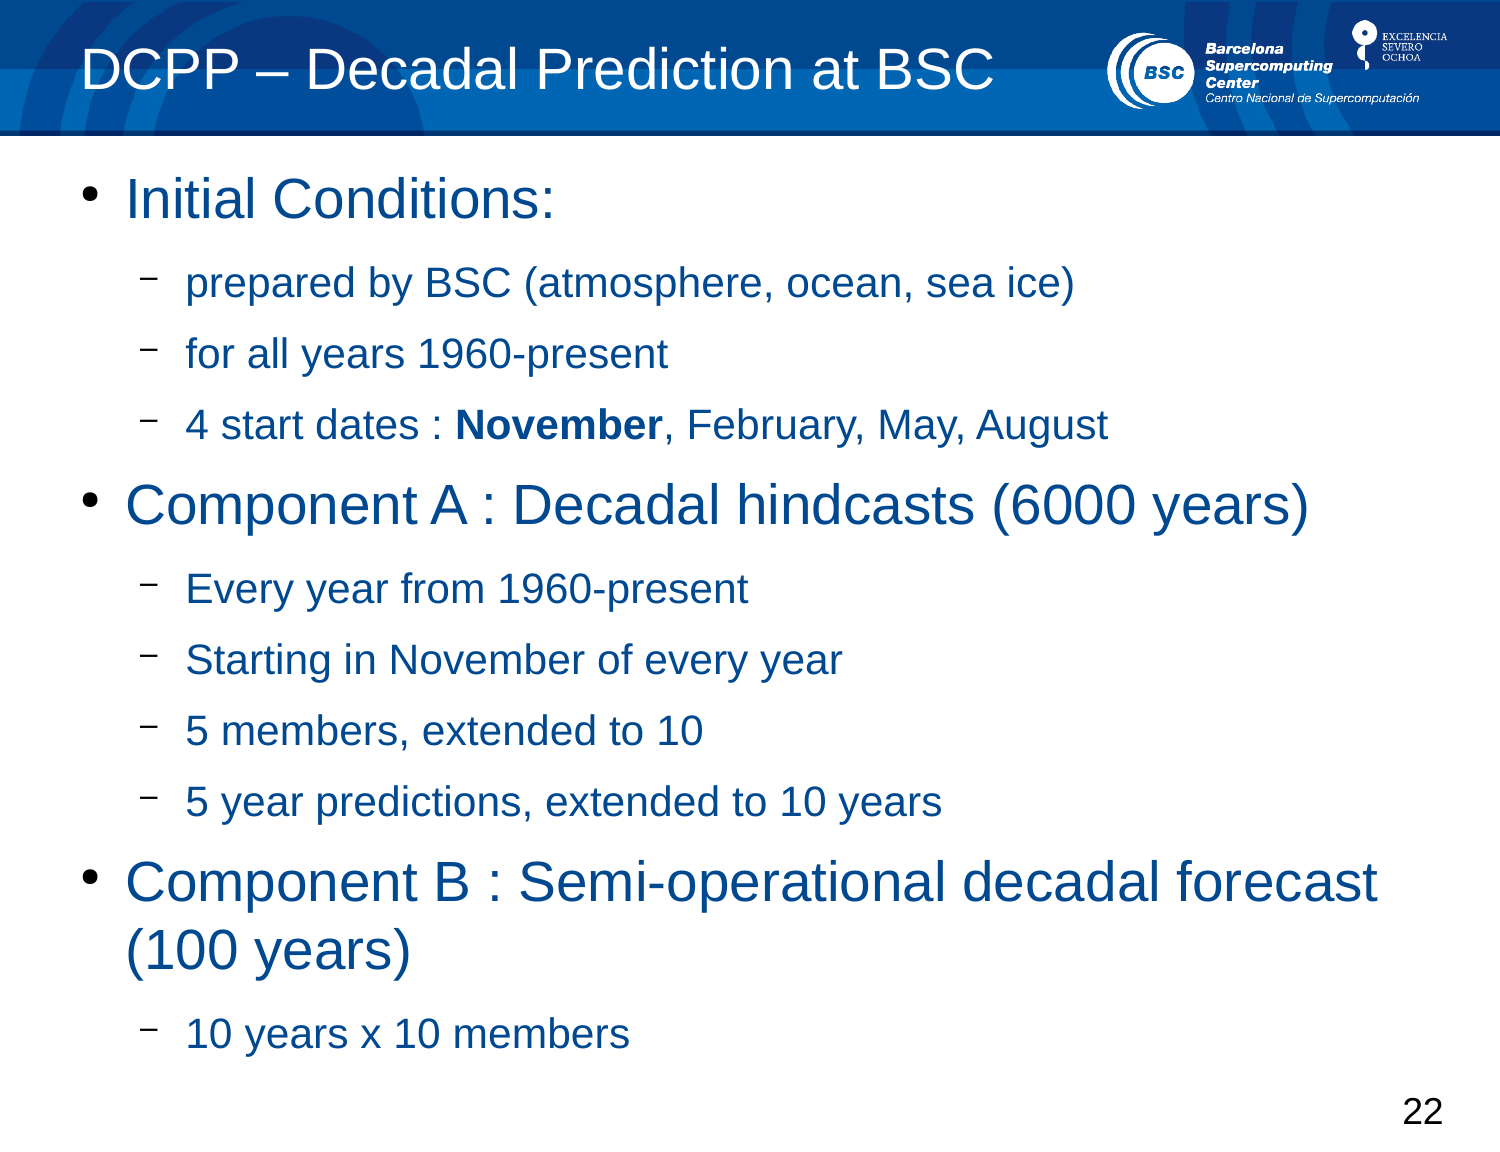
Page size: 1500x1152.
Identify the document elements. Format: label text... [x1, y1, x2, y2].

picture [0, 0, 1500, 136]
title DCPP – Decadal Prediction at BSC [65, 23, 1081, 139]
list Initial Conditions: prepared by BSC (atmosphere, ocean, sea ice) for all years 1960-present 4 start dates : November, February, May, August Component A : Decadal hindcasts (6000 years) Every year from 1960-present Starting in November of every year 5 members, extended to 10 5 year predictions, extended to 10 years Component B : Semi-operational decadal forecast (100 years) 10 years x 10 members [64, 161, 1432, 1068]
